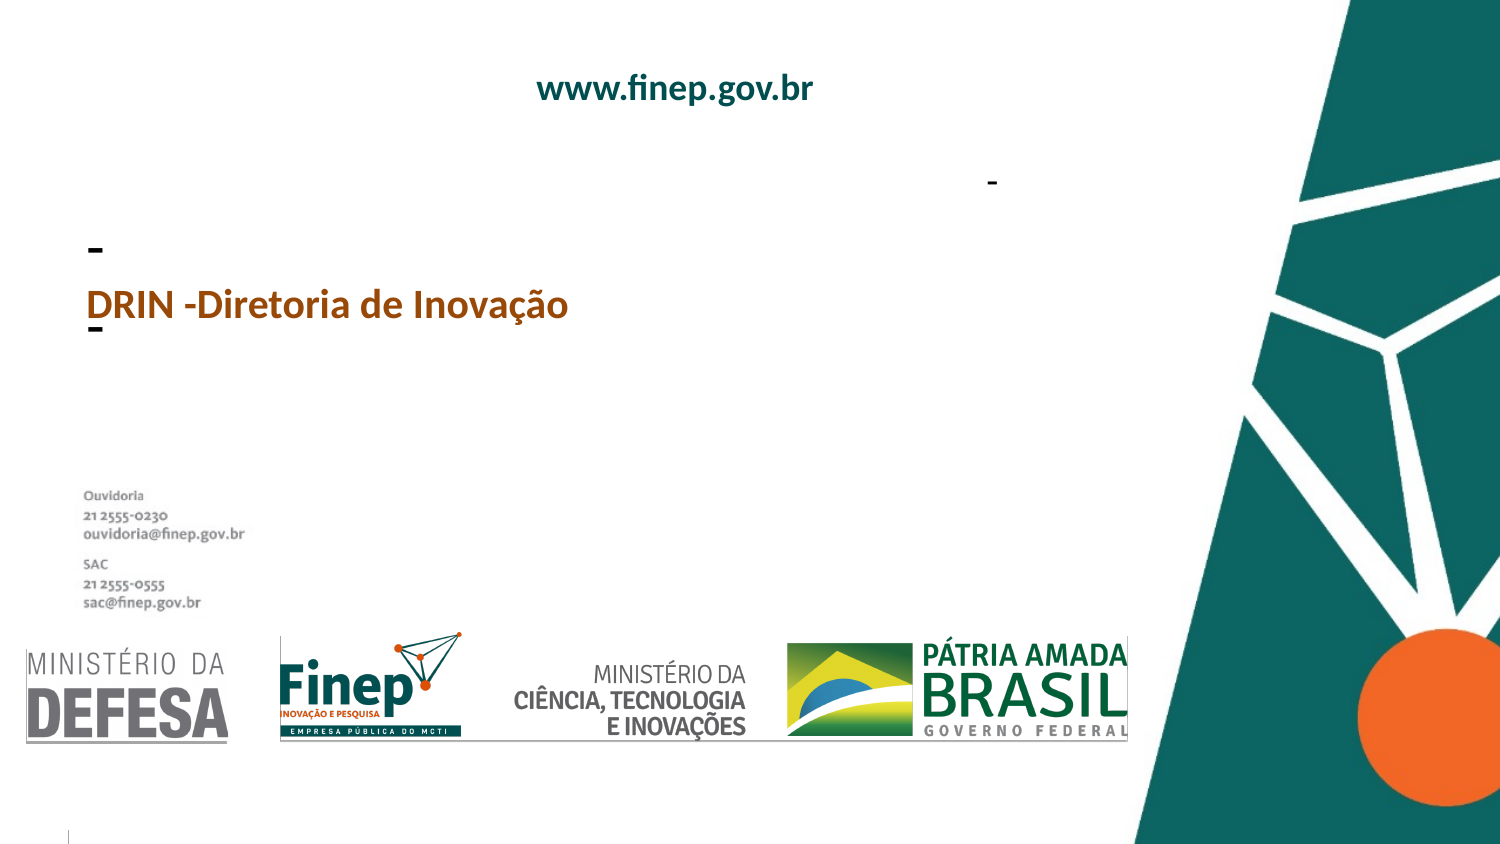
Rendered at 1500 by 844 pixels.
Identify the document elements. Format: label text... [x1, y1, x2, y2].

text_box DRIN -Diretoria de Inovação [71, 269, 866, 381]
text_box [27, 632, 1107, 830]
picture [280, 632, 1128, 741]
picture [26, 645, 229, 741]
text_box www.finep.gov.br [71, 55, 1143, 349]
